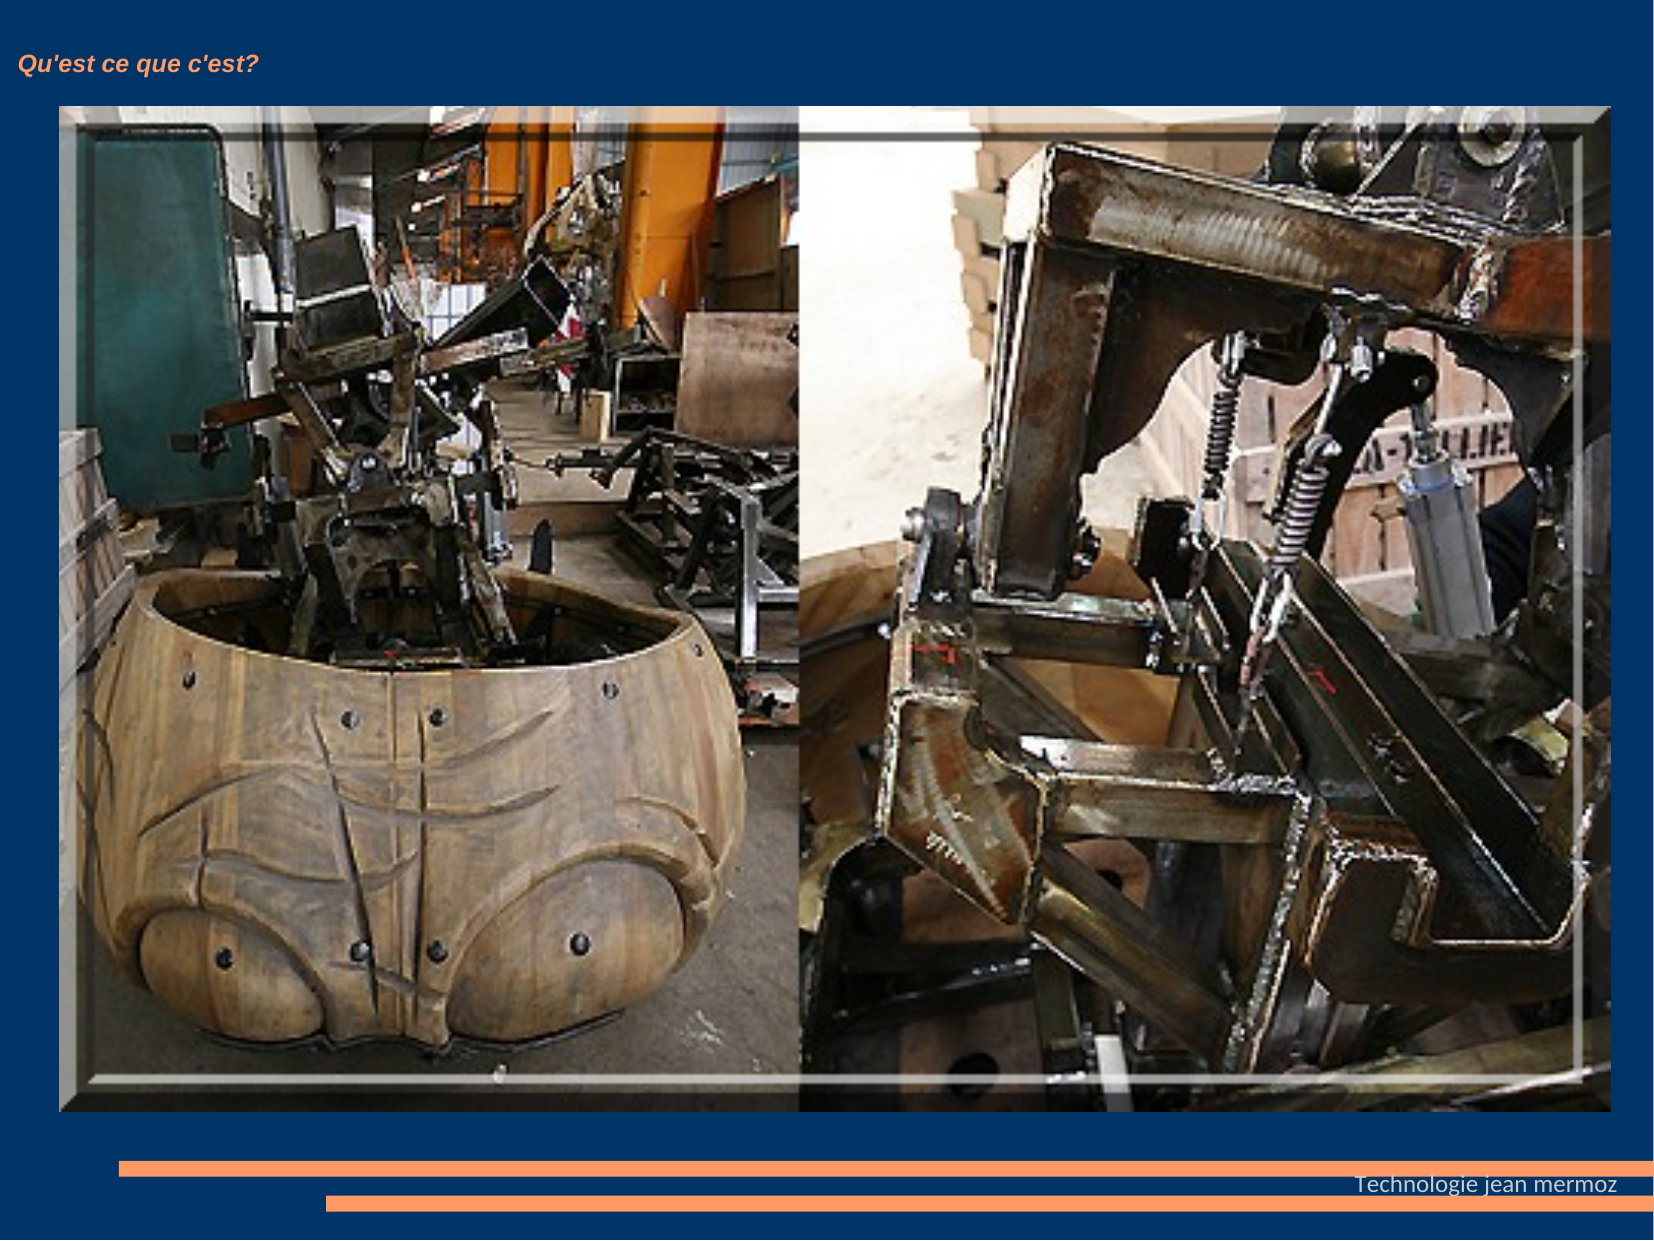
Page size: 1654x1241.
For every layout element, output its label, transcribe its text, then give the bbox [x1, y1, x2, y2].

subtitle Technologie jean mermoz [1346, 1159, 1627, 1241]
title Qu'est ce que c'est? [17, 20, 296, 107]
picture [59, 106, 1611, 1112]
